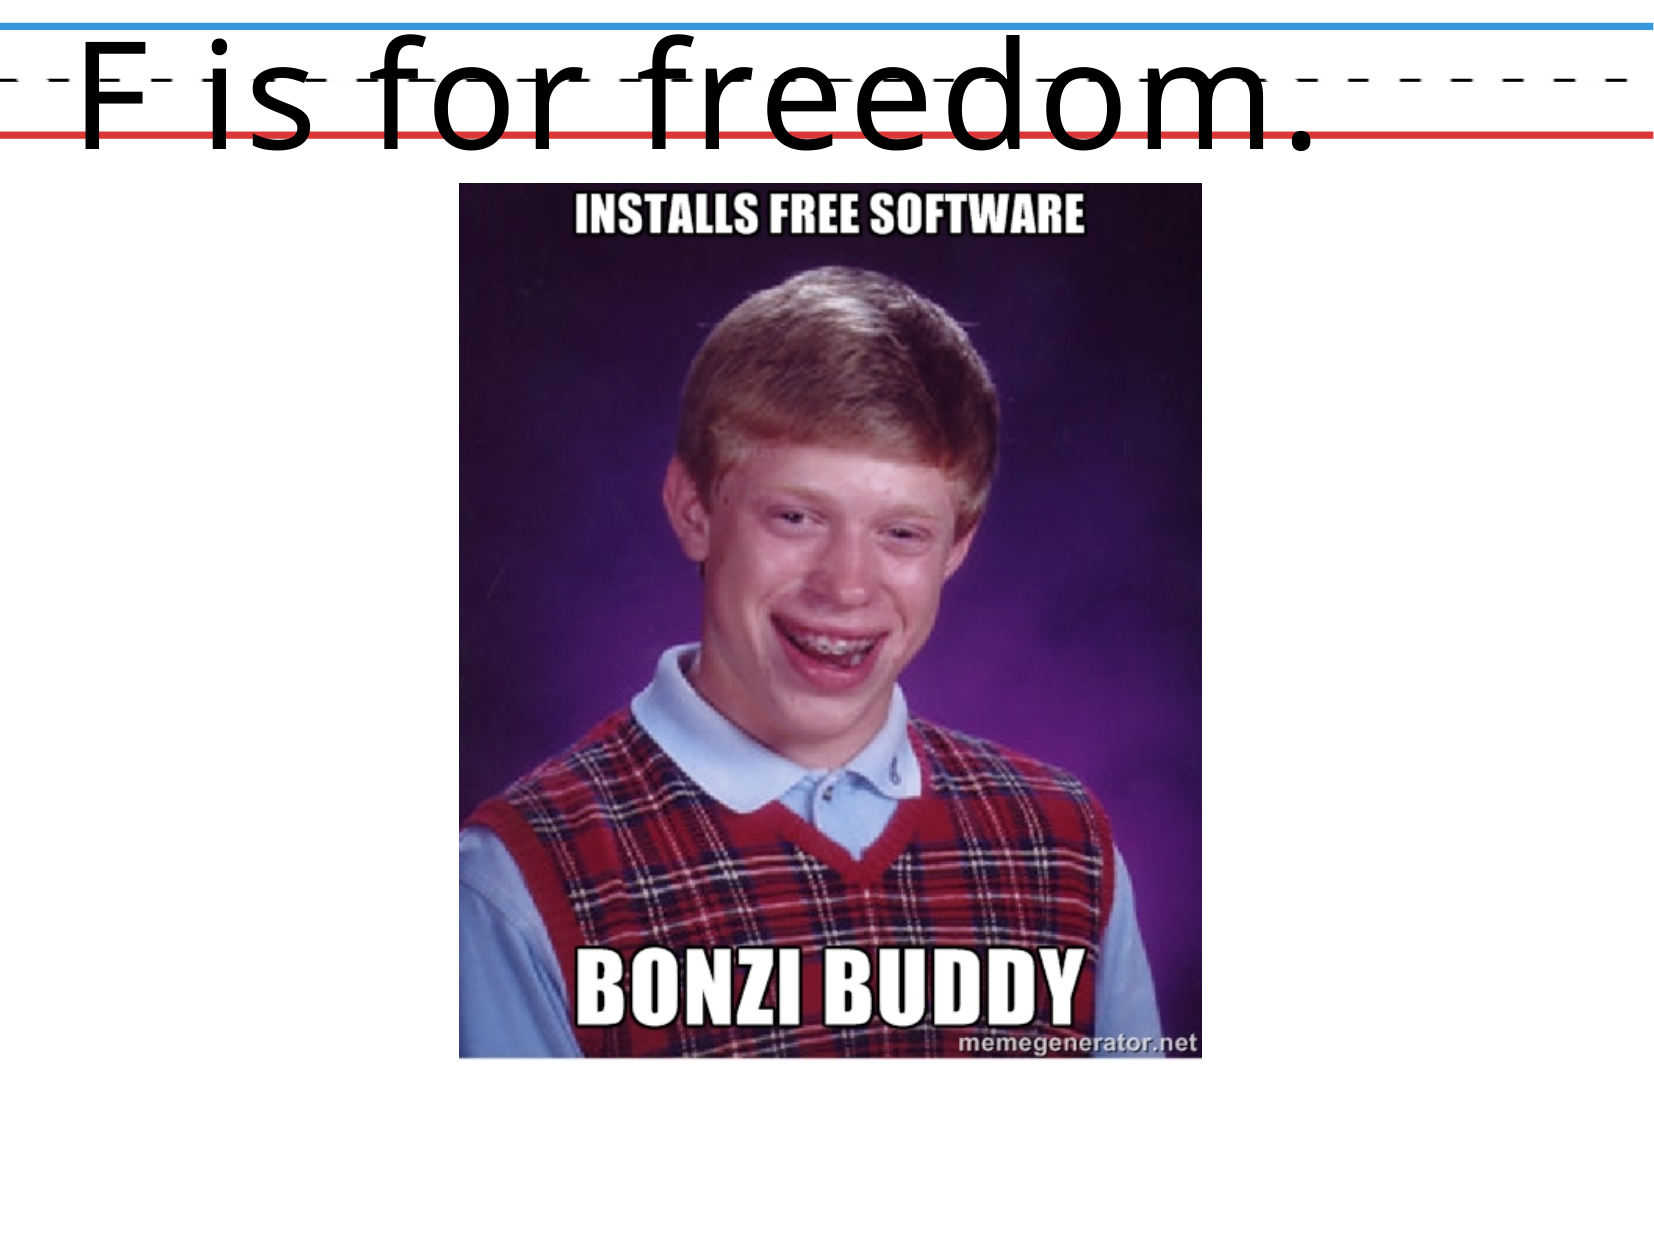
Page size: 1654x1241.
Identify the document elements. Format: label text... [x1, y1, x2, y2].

title F is for freedom. [71, 0, 1561, 196]
picture [0, 0, 1654, 1060]
